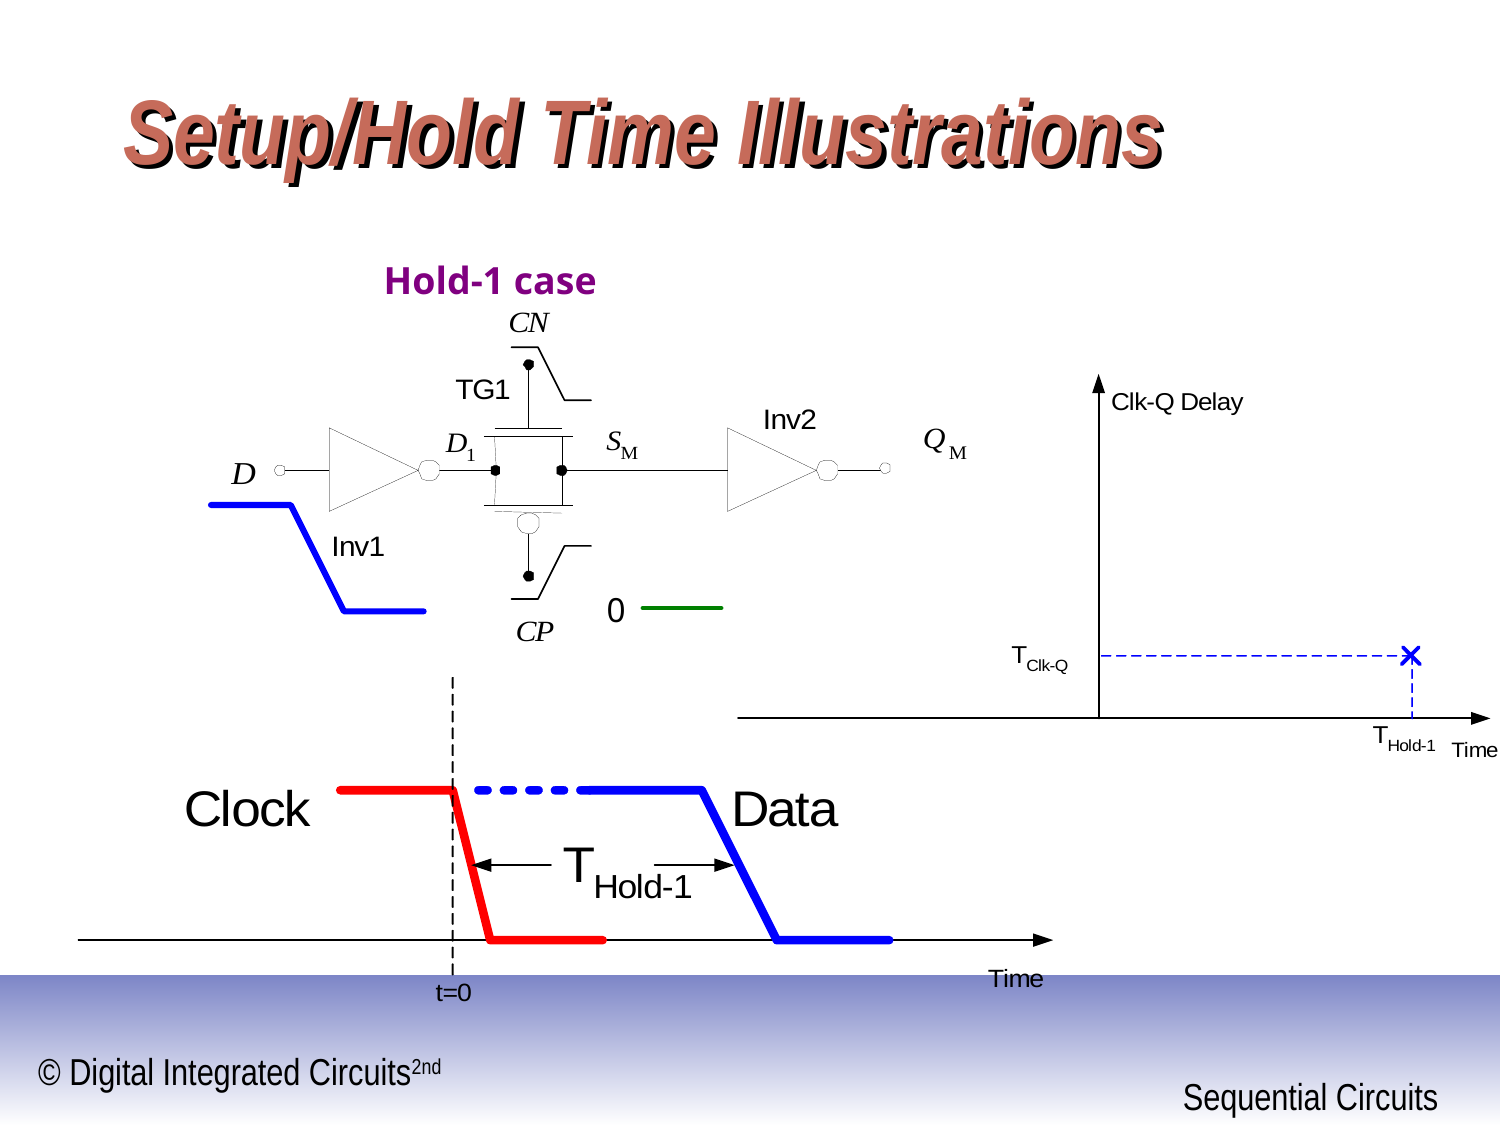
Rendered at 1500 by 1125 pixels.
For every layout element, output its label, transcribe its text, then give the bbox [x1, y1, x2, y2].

title Setup/Hold Time Illustrations [108, 65, 1384, 190]
text_box Hold-1 case [49, 249, 931, 311]
text_box 0 [591, 581, 641, 638]
chart [75, 297, 1500, 1012]
